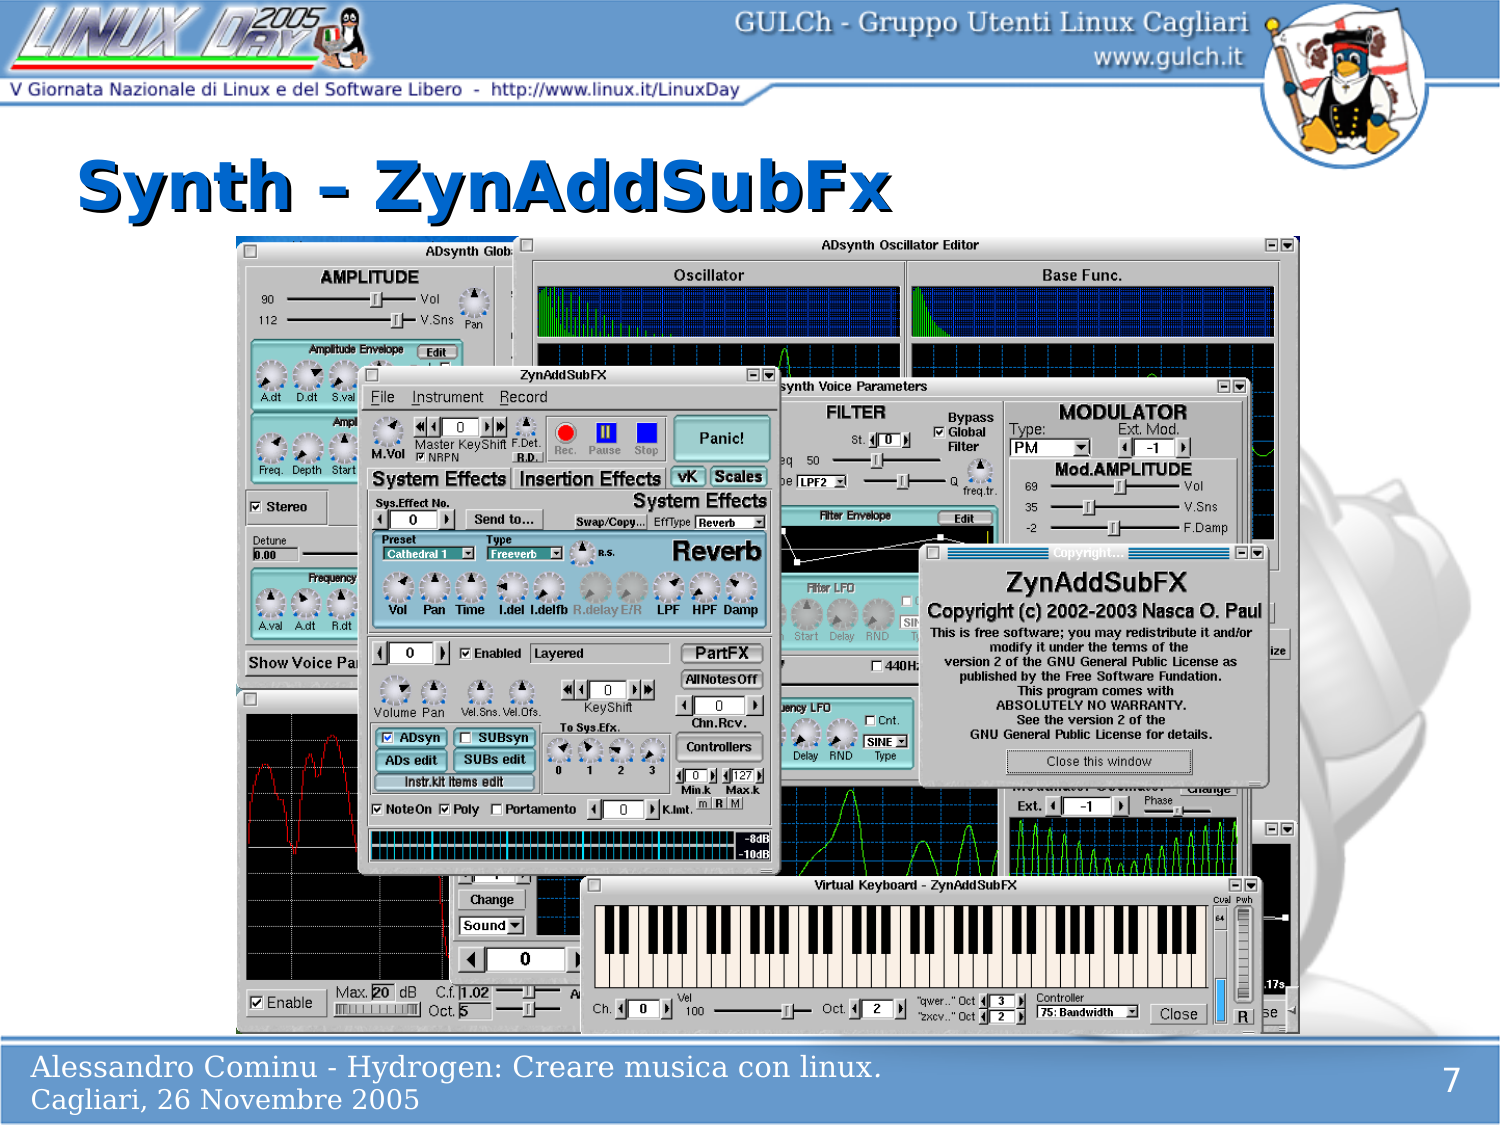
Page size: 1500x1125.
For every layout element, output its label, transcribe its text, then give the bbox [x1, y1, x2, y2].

title Synth – ZynAddSubFx [75, 148, 1276, 227]
picture [759, 1063, 767, 1076]
picture [0, 0, 1500, 1125]
